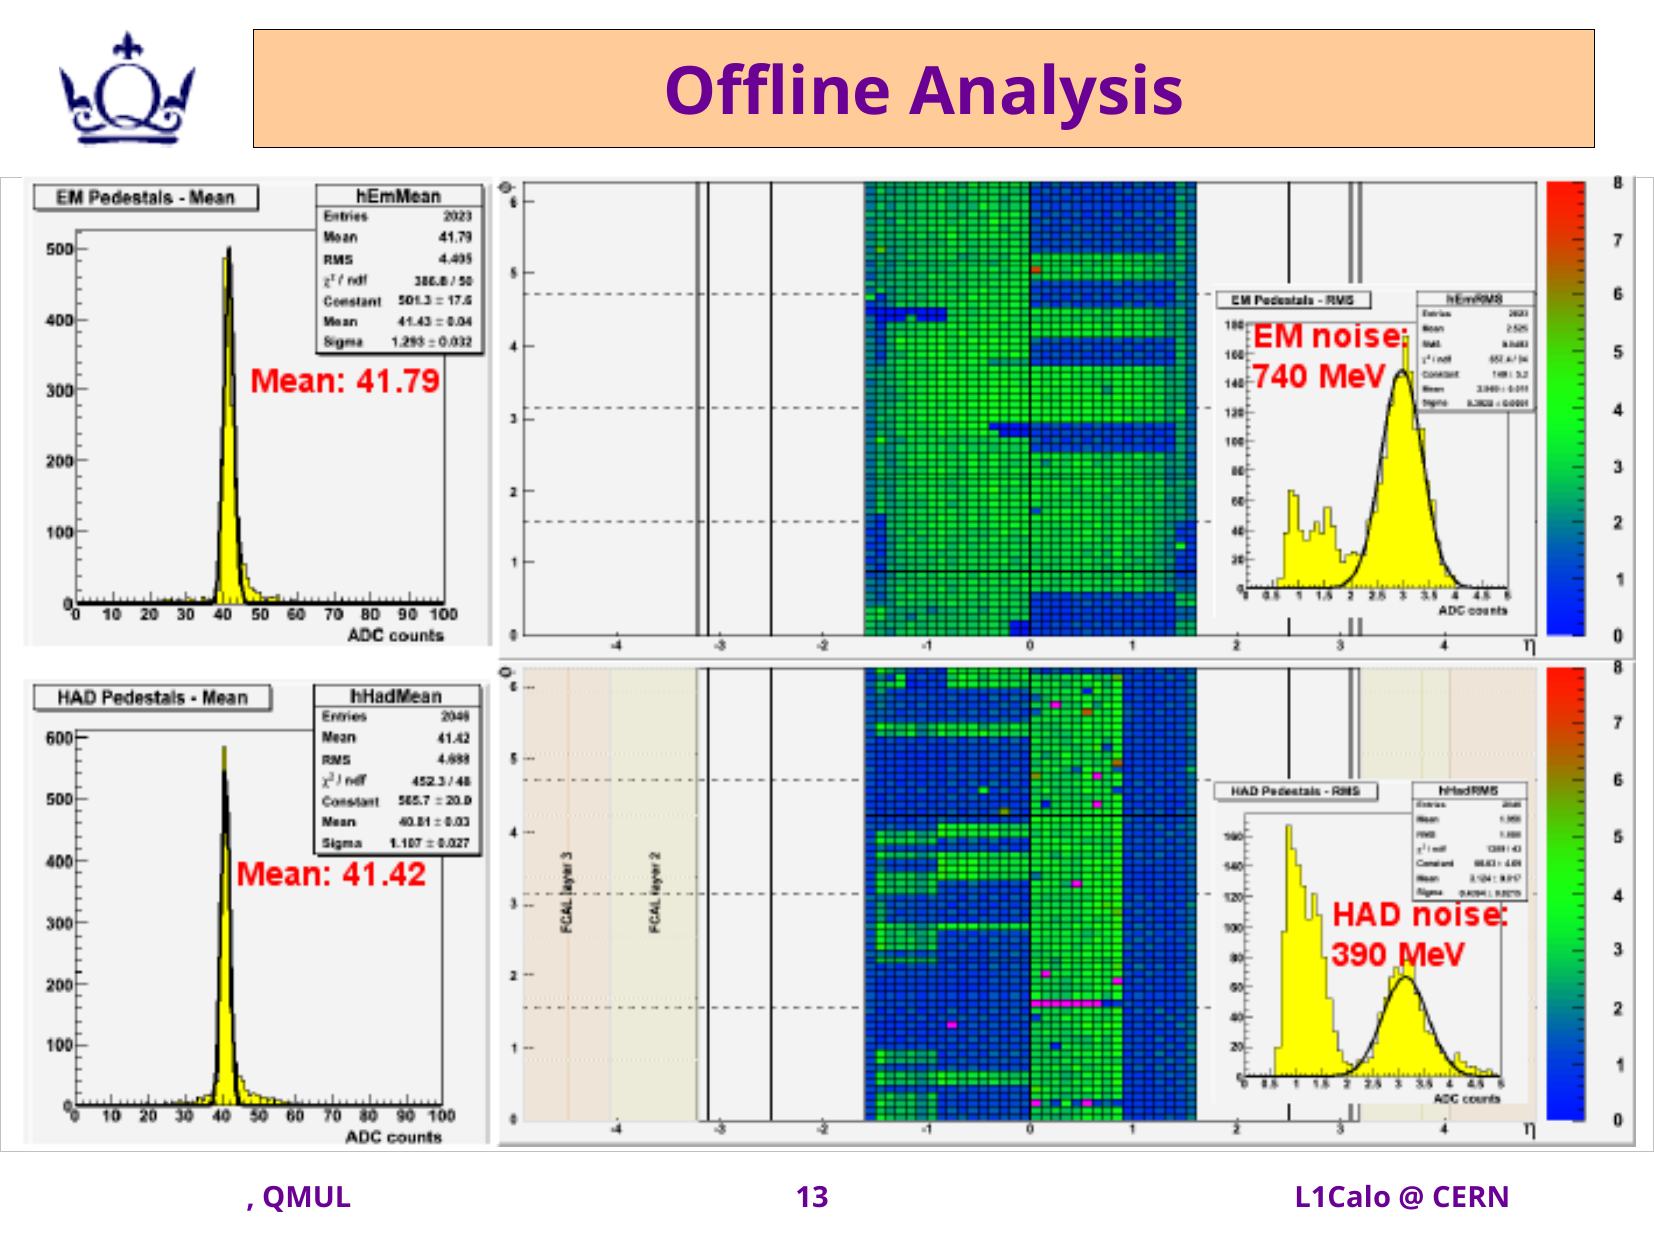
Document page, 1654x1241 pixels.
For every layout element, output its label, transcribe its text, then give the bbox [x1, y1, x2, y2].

picture [59, 29, 200, 148]
title Offline Analysis [253, 29, 1595, 148]
picture [22, 175, 1636, 1147]
